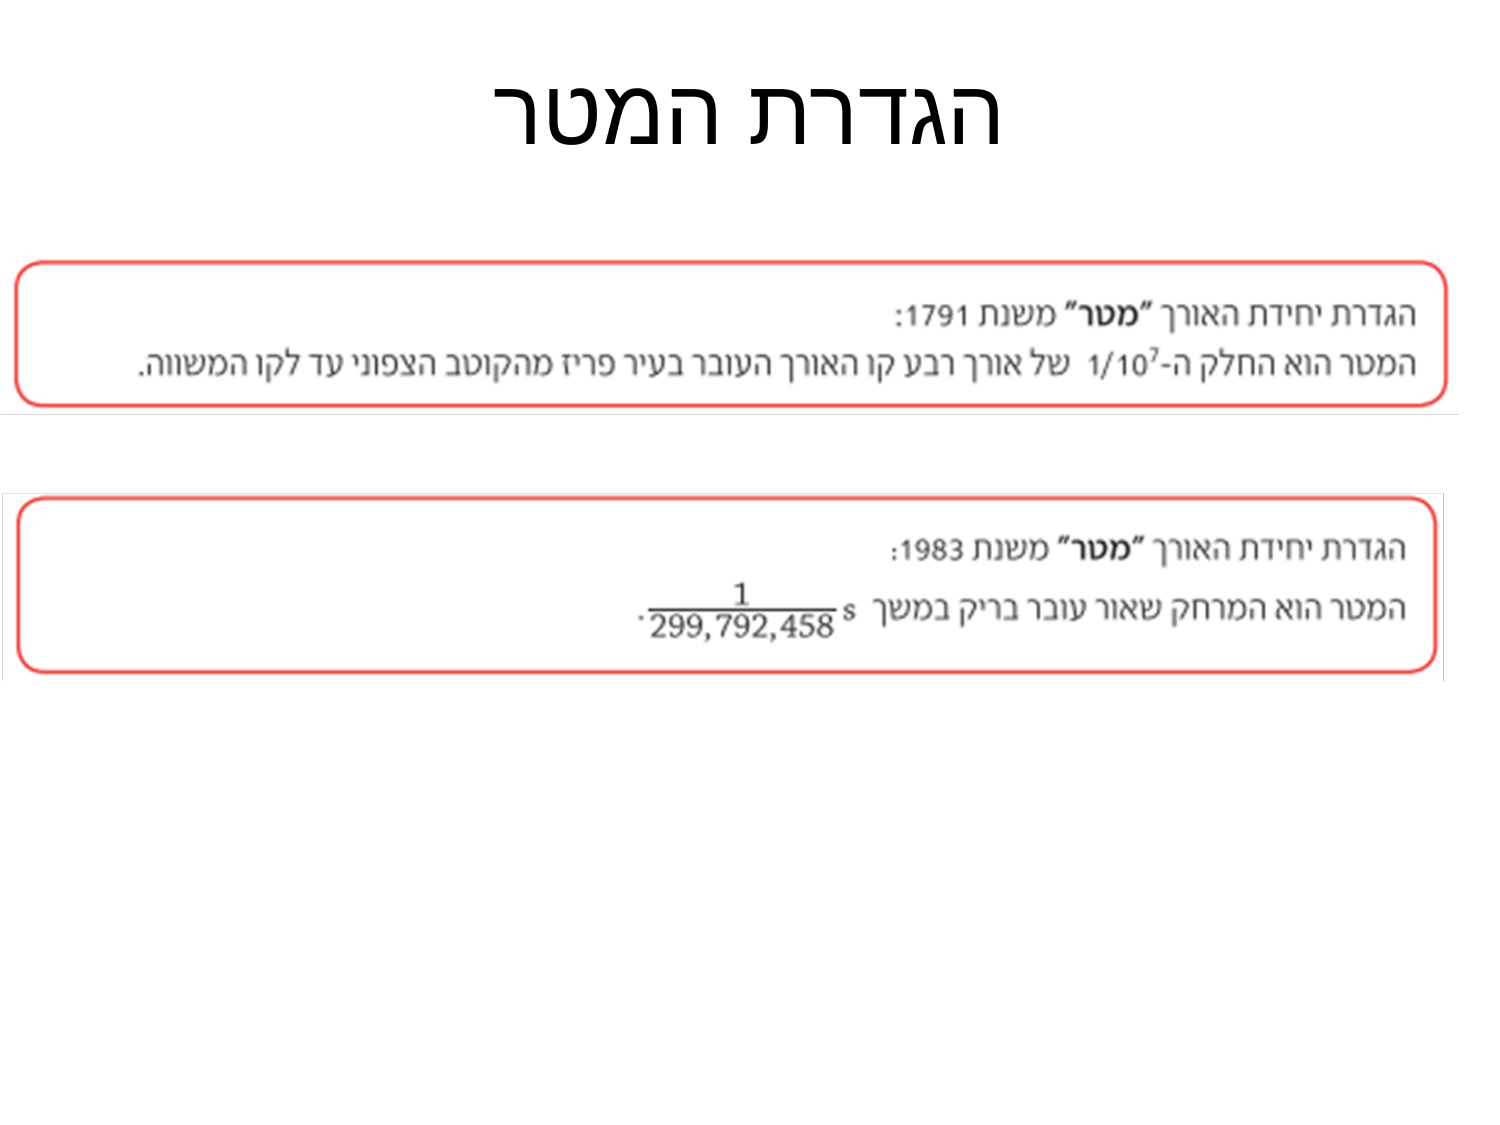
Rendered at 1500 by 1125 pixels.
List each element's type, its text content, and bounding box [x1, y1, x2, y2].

title הגדרת המטר [75, 45, 1425, 233]
picture [0, 243, 1459, 681]
